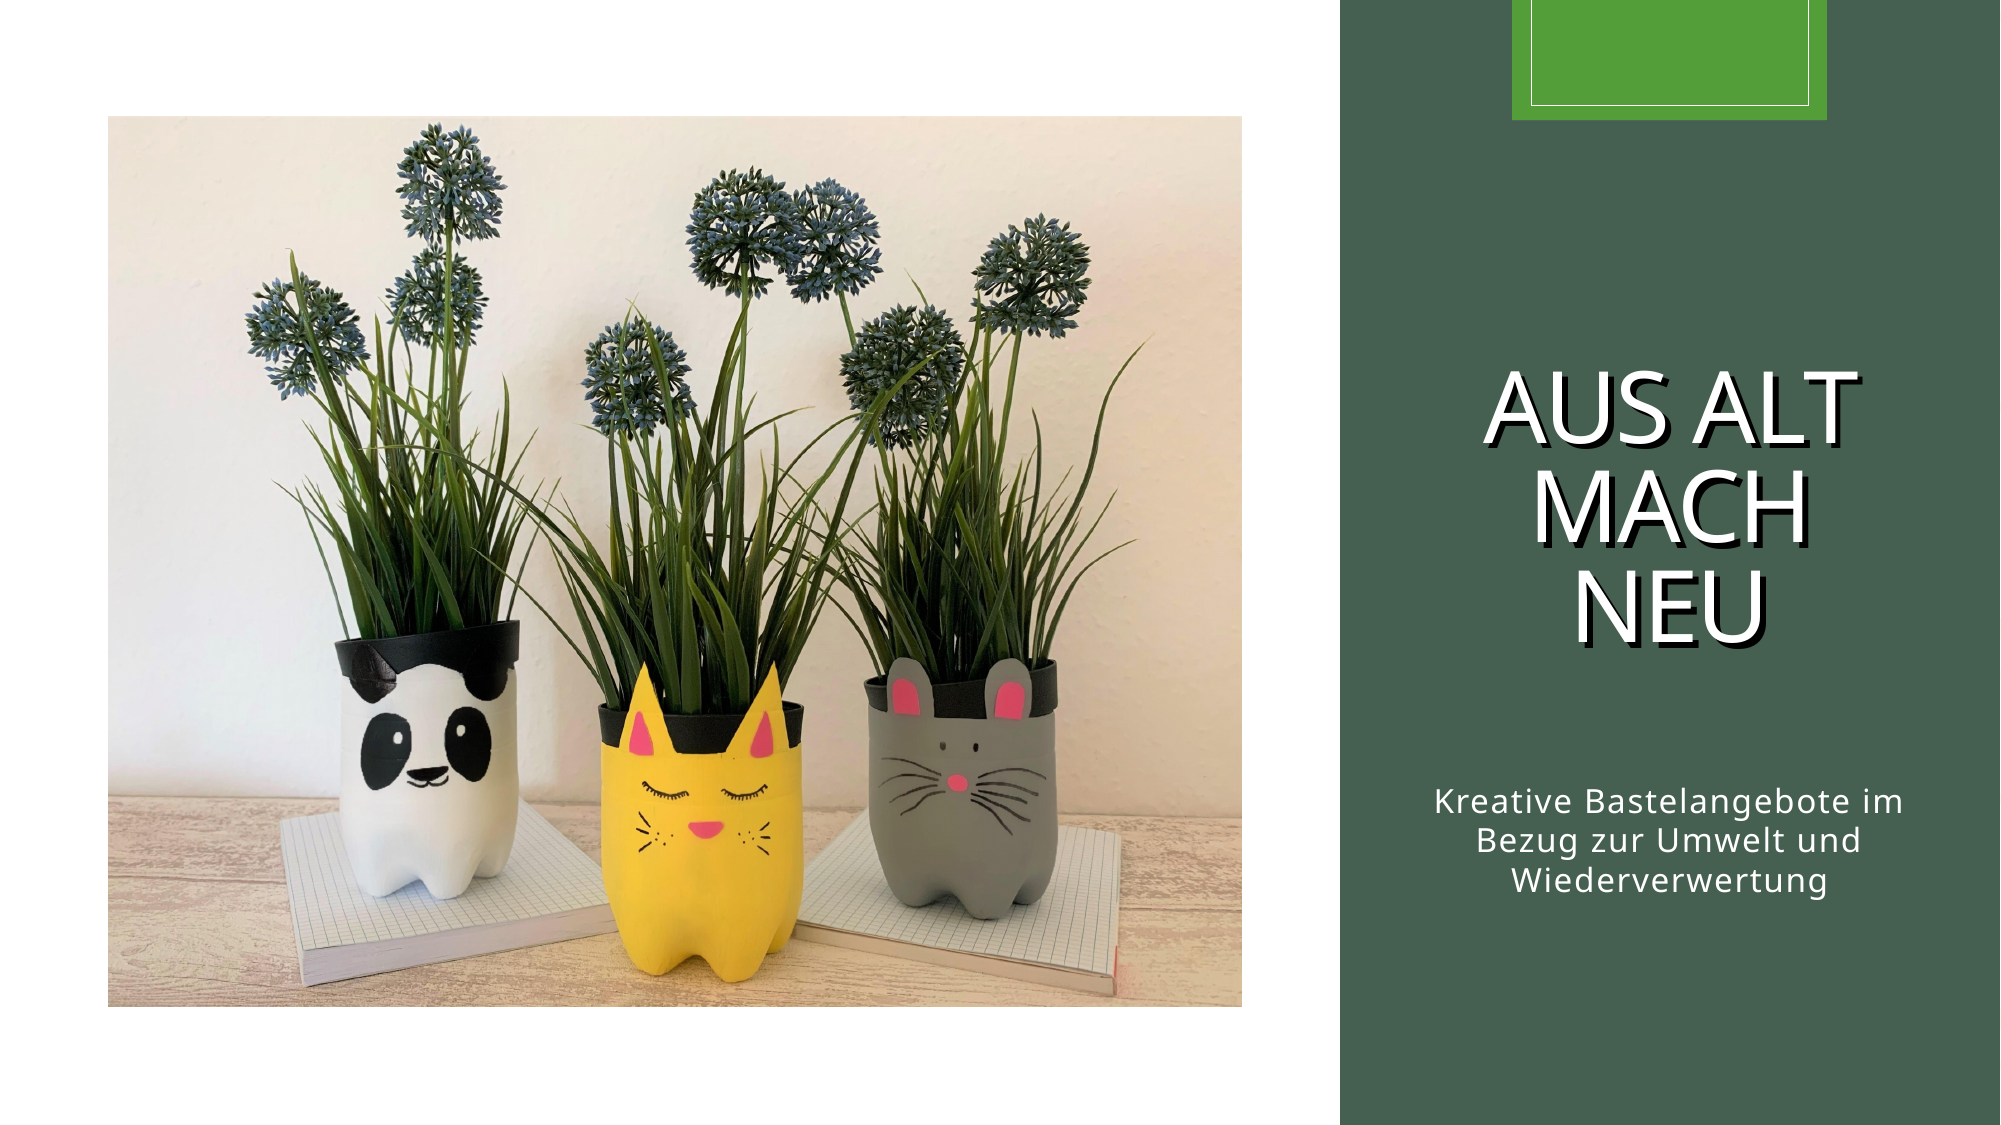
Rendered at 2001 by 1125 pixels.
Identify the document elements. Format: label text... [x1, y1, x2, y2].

title Aus Alt mach neu [1404, 255, 1936, 771]
subtitle Kreative Bastelangebote im Bezug zur Umwelt und Wiederverwertung [1404, 772, 1936, 1018]
text_box [1532, 0, 1808, 105]
picture [108, 116, 1242, 1007]
text_box [0, 0, 2000, 1125]
